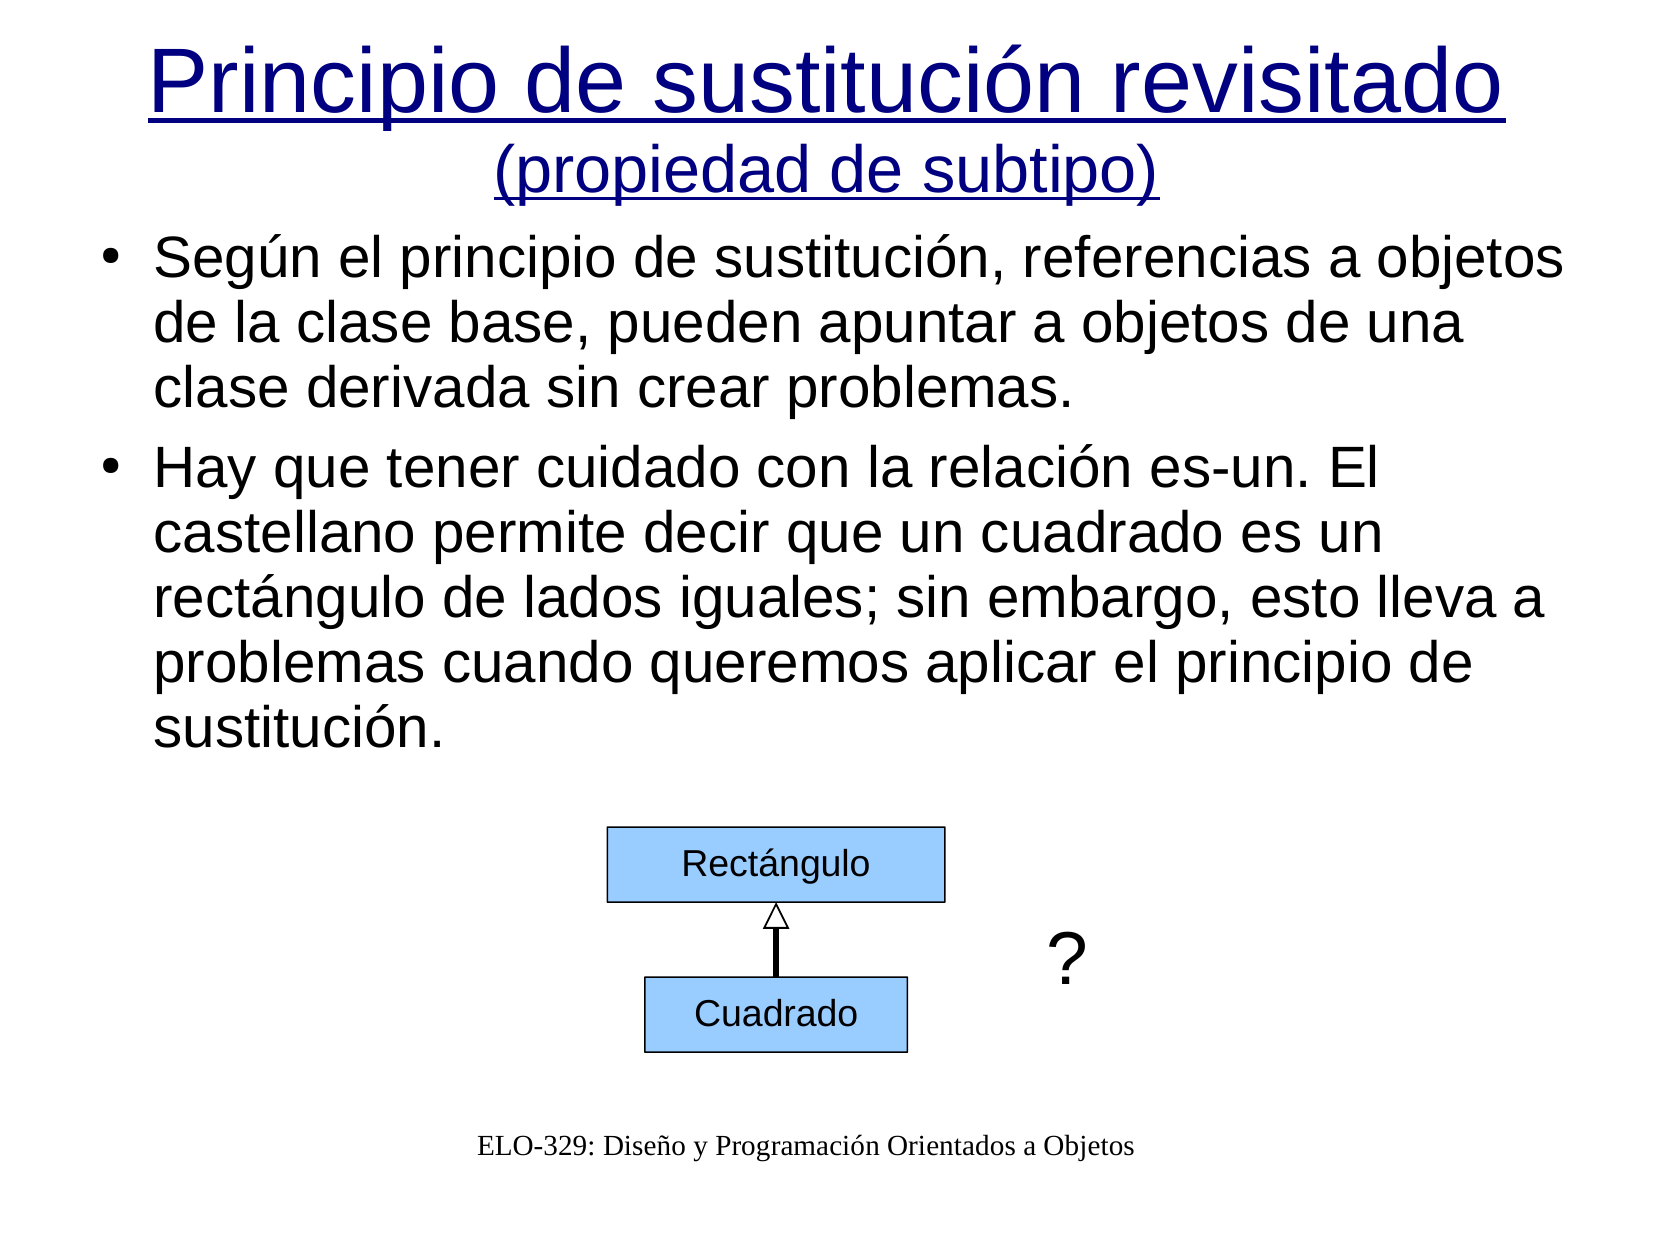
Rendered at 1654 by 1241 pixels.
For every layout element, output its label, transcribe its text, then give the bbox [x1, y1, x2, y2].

text_box Cuadrado [644, 977, 908, 1053]
text_box Rectángulo [607, 827, 945, 903]
text_box ? [1031, 911, 1108, 1009]
list Según el principio de sustitución, referencias a objetos de la clase base, pueden apuntar a objetos de una clase derivada sin crear problemas. Hay que tener cuidado con la relación es-un. El castellano permite decir que un cuadrado es un rectángulo de lados iguales; sin embargo, esto lleva a problemas cuando queremos aplicar el principio de sustitución. [82, 225, 1571, 1126]
title Principio de sustitución revisitado (propiedad de subtipo) [82, 20, 1571, 217]
